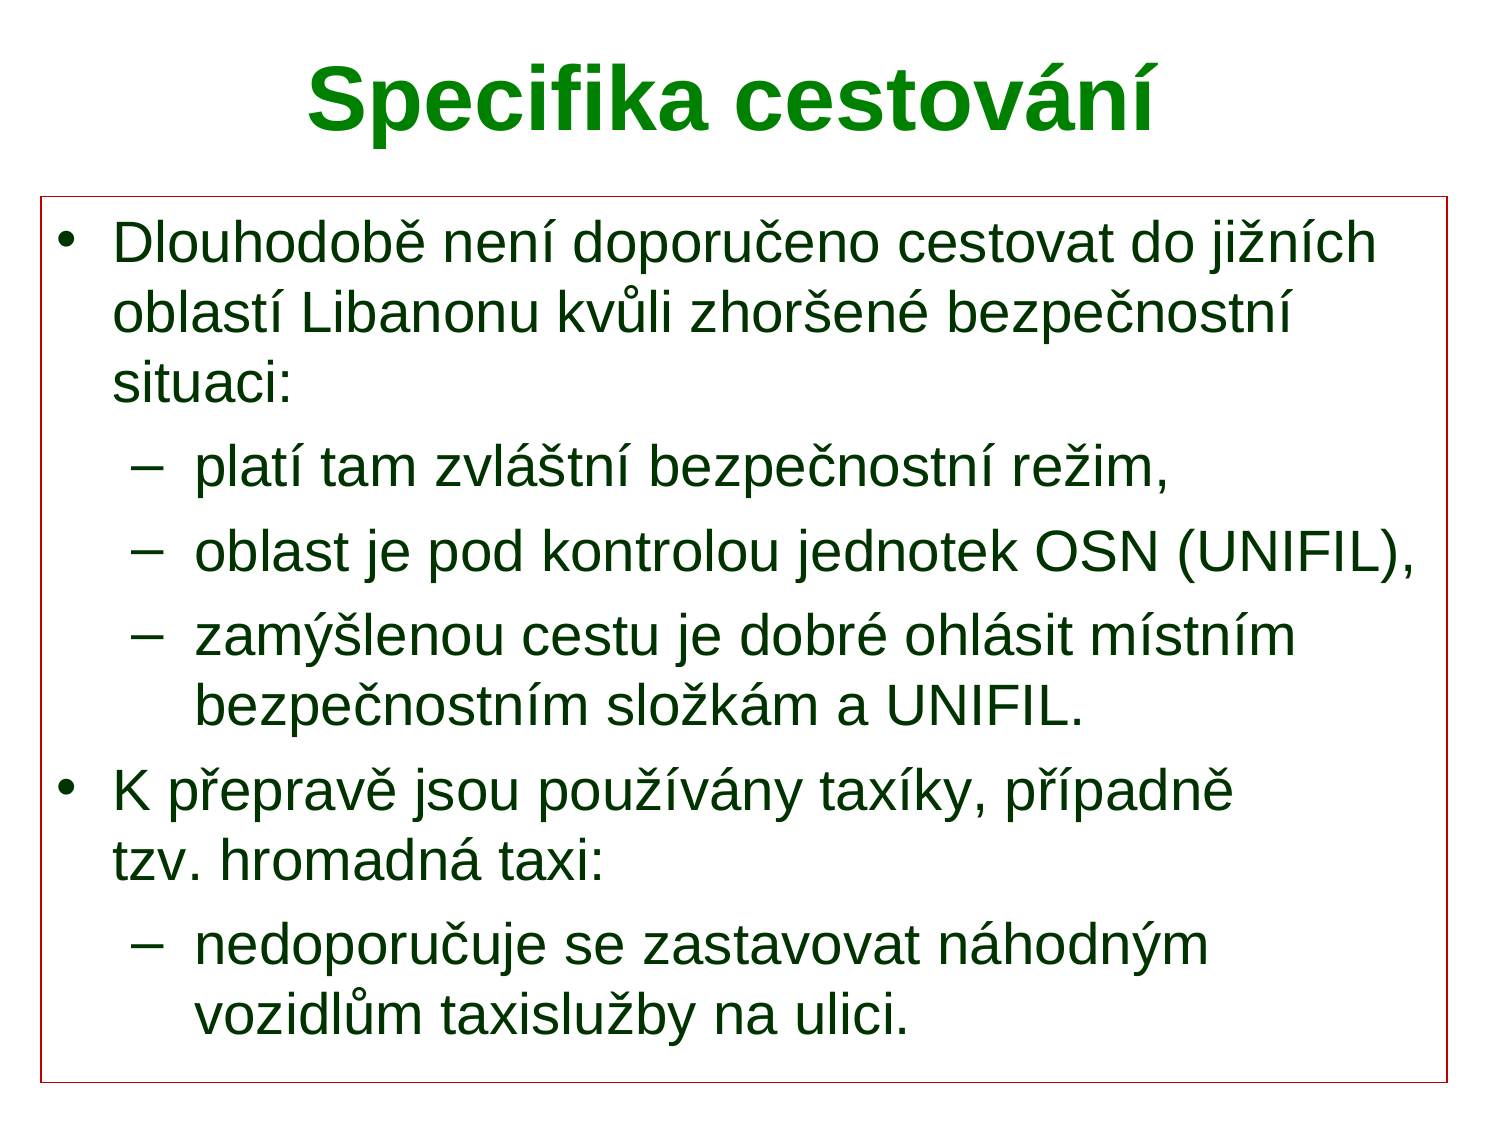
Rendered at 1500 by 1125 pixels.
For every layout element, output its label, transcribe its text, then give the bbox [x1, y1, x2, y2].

list Dlouhodobě není doporučeno cestovat do jižních oblastí Libanonu kvůli zhoršené bezpečnostní situaci: platí tam zvláštní bezpečnostní režim, oblast je pod kontrolou jednotek OSN (UNIFIL), zamýšlenou cestu je dobré ohlásit místním bezpečnostním složkám a UNIFIL. K přepravě jsou používány taxíky, případně tzv. hromadná taxi: nedoporučuje se zastavovat náhodným vozidlům taxislužby na ulici. [41, 196, 1447, 1083]
title Specifika cestování [41, 0, 1424, 188]
